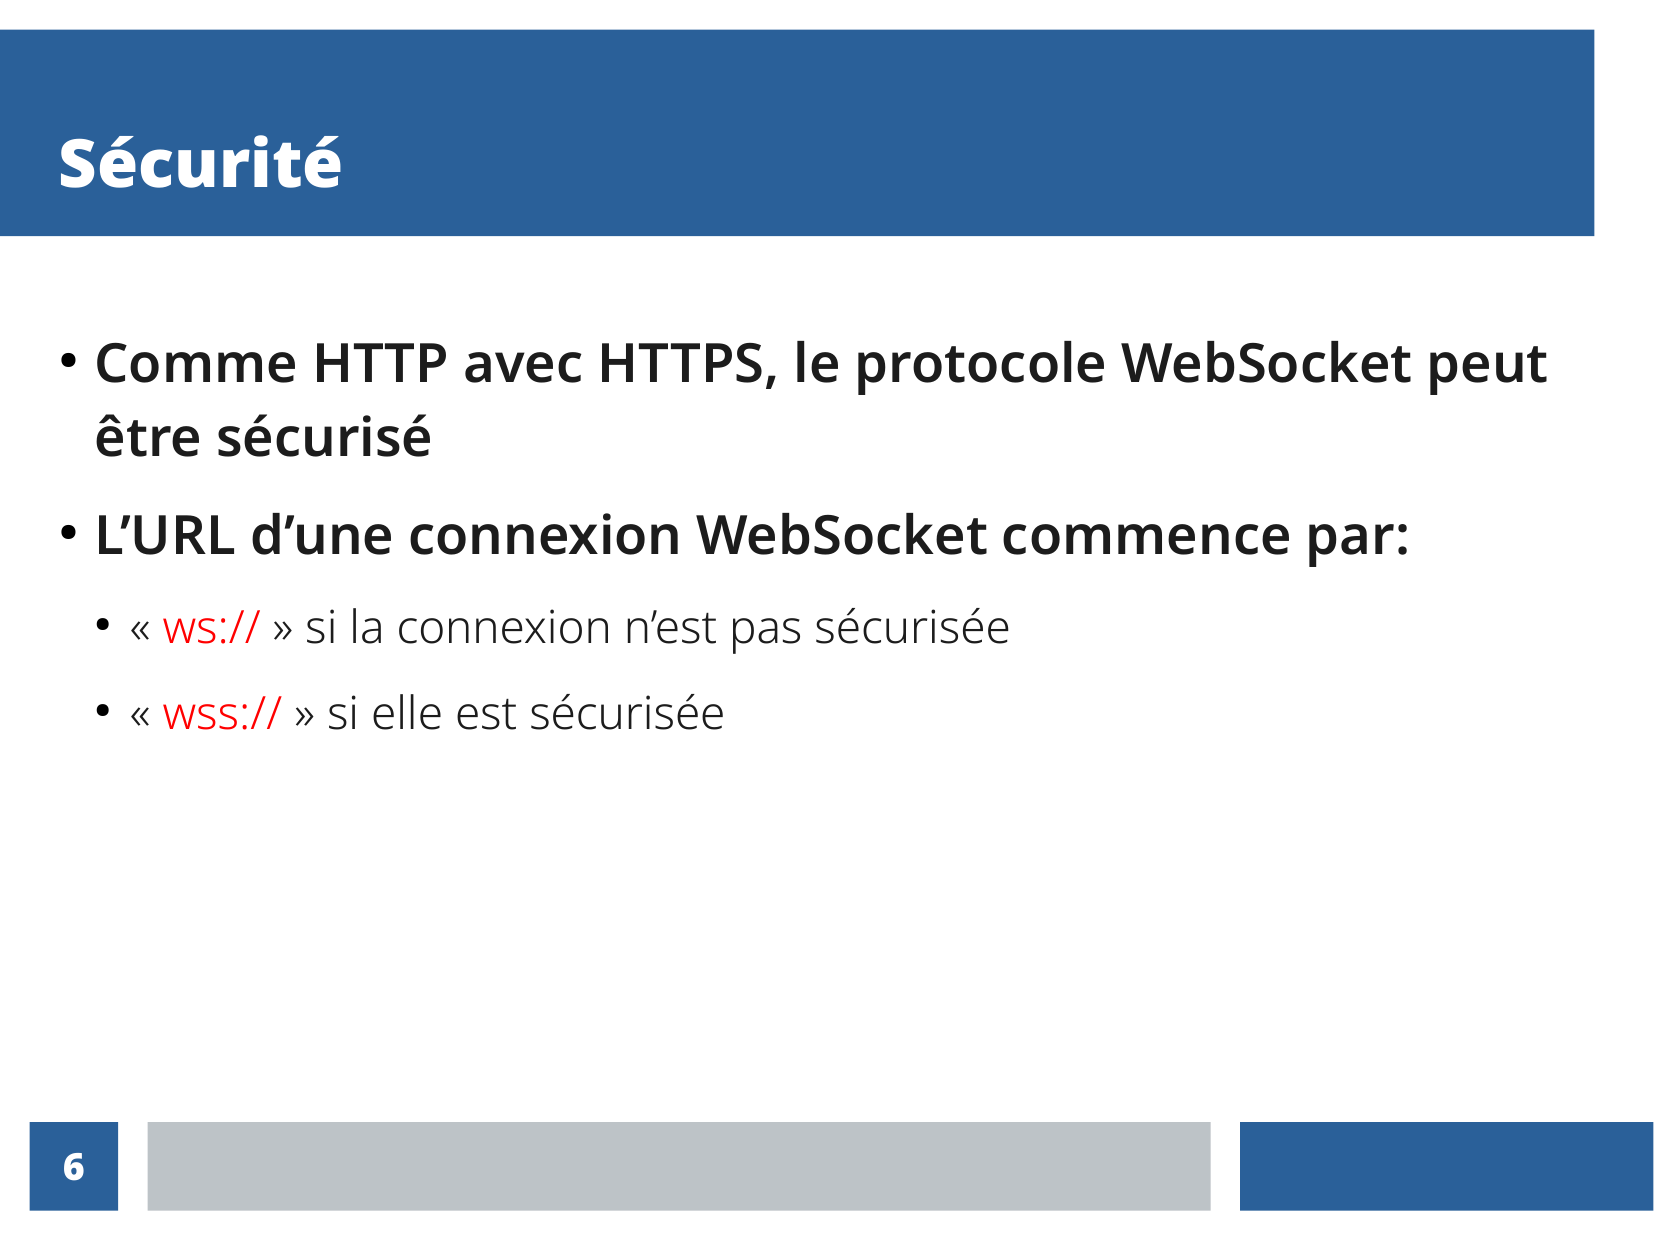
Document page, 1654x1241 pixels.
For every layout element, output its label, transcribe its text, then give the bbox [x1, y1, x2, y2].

list Comme HTTP avec HTTPS, le protocole WebSocket peut être sécurisé L’URL d’une connexion WebSocket commence par: « ws:// » si la connexion n’est pas sécurisée « wss:// » si elle est sécurisée [59, 324, 1565, 1093]
title Sécurité [59, 59, 1595, 207]
